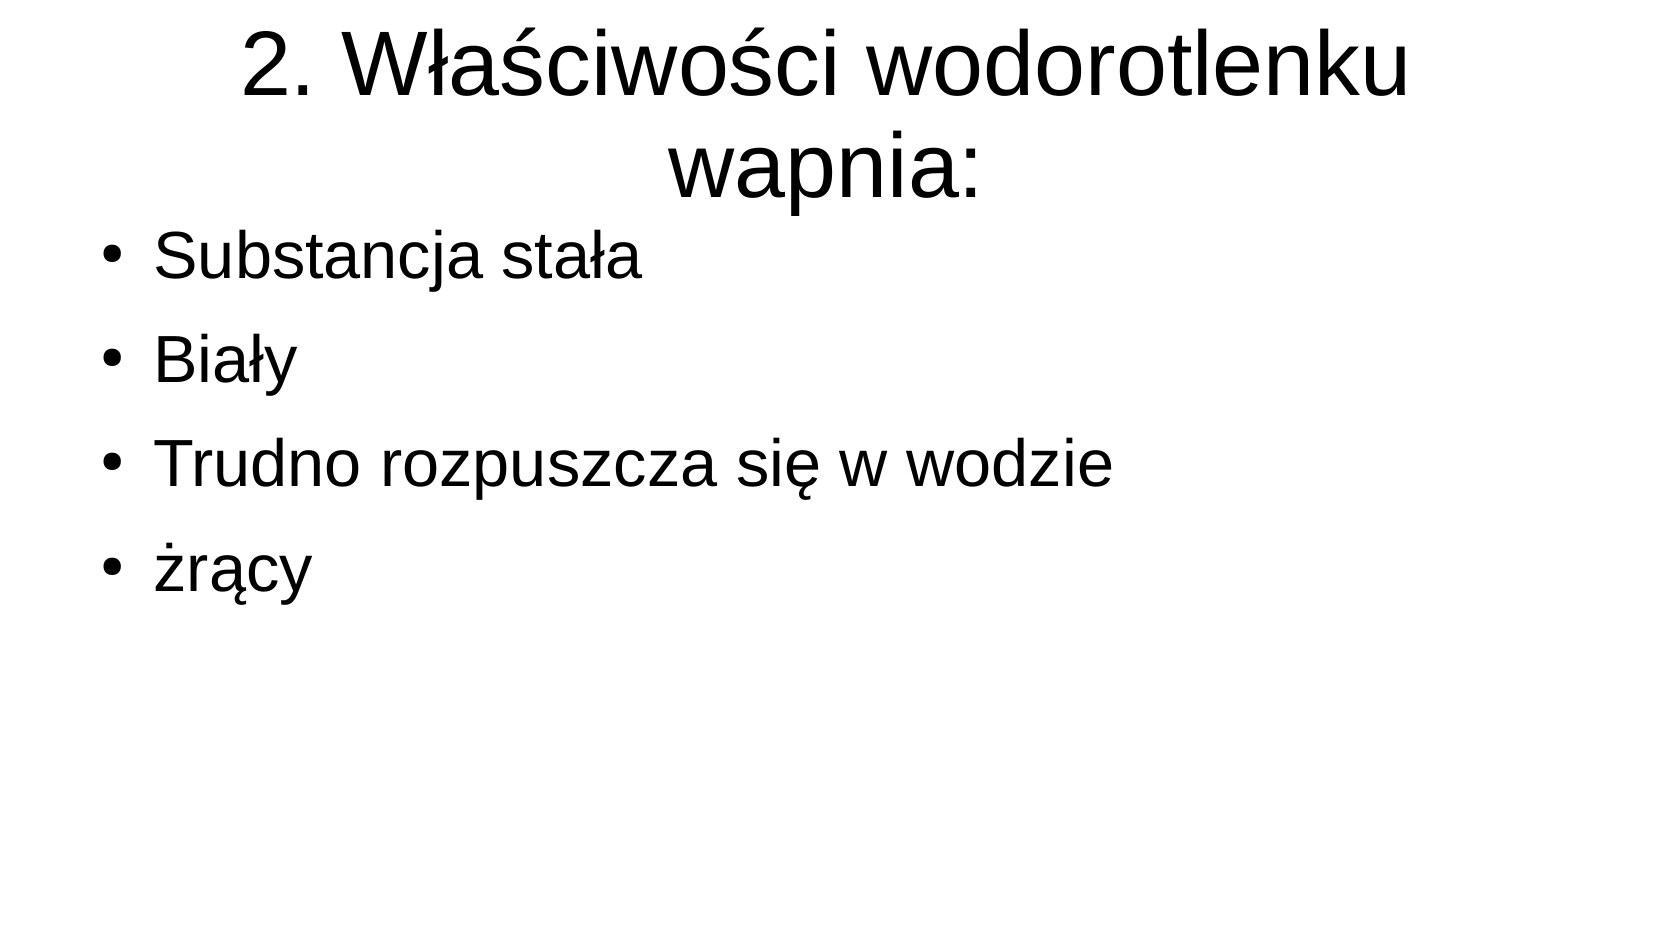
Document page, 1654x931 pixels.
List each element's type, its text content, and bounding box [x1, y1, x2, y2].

list Substancja stała Biały Trudno rozpuszcza się w wodzie żrący [82, 217, 1571, 758]
title 2. Właściwości wodorotlenku wapnia: [82, 12, 1571, 217]
